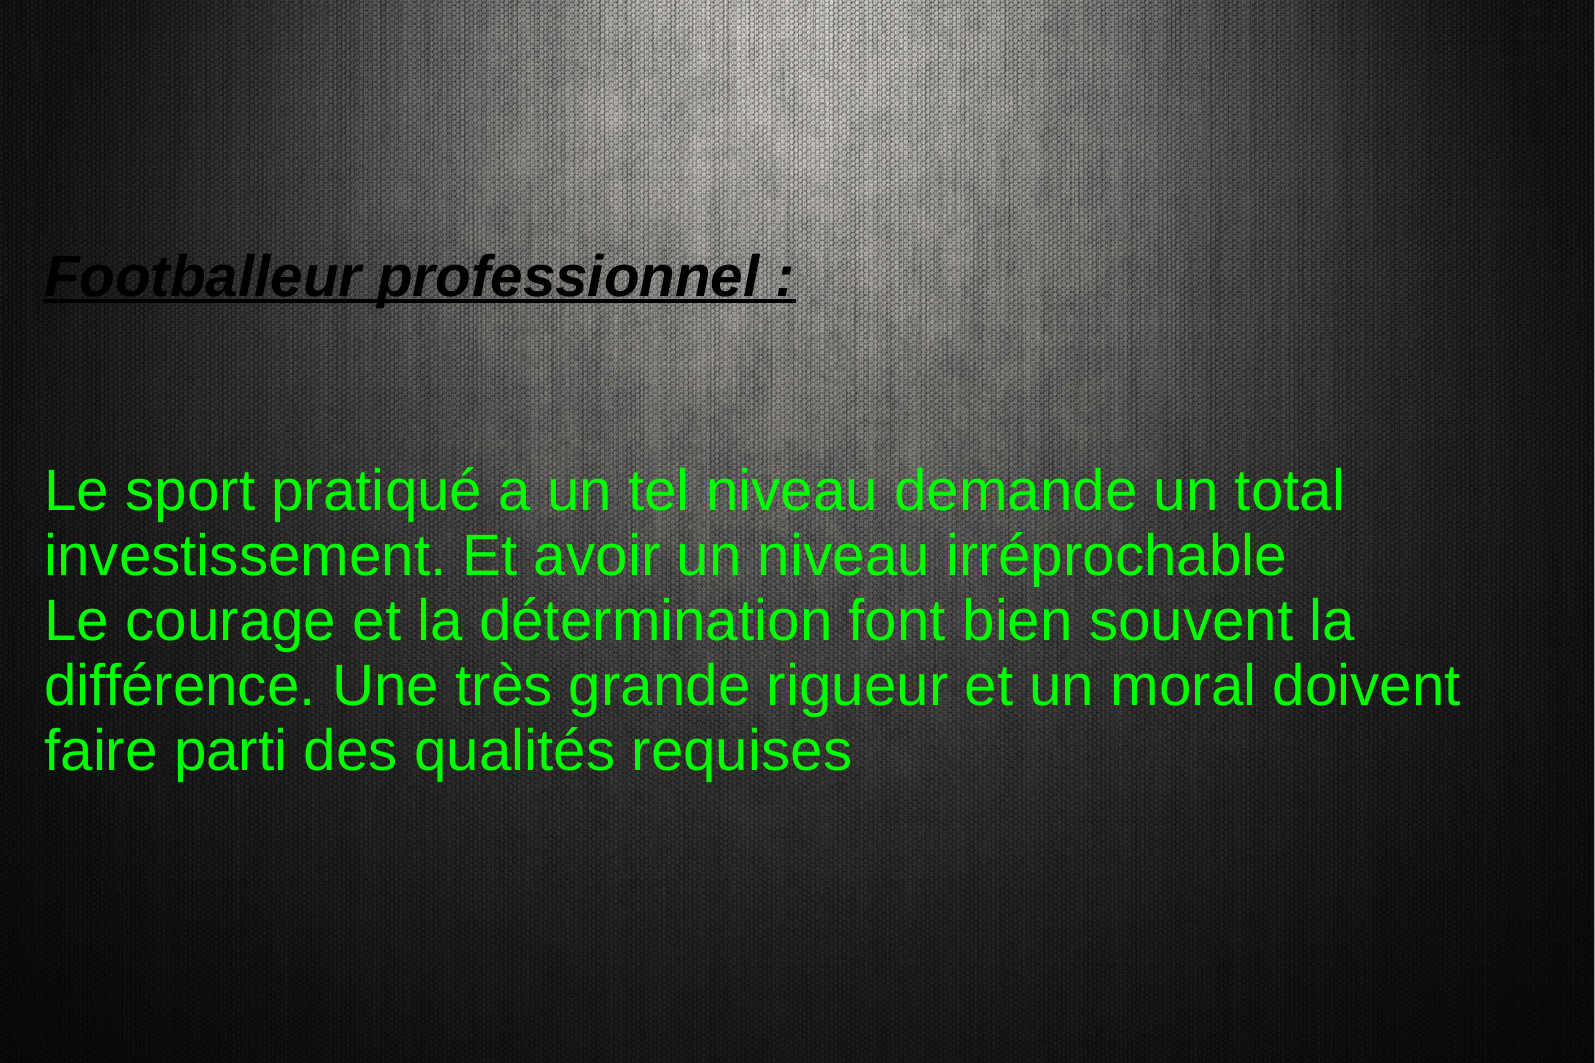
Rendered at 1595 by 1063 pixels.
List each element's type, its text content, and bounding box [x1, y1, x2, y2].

text_box Footballeur professionnel : Le sport pratiqué a un tel niveau demande un total investissement. Et avoir un niveau irréprochable Le courage et la détermination font bien souvent la différence. Une très grande rigueur et un moral doivent faire parti des qualités requises [29, 236, 1565, 792]
picture [0, 0, 1595, 1063]
